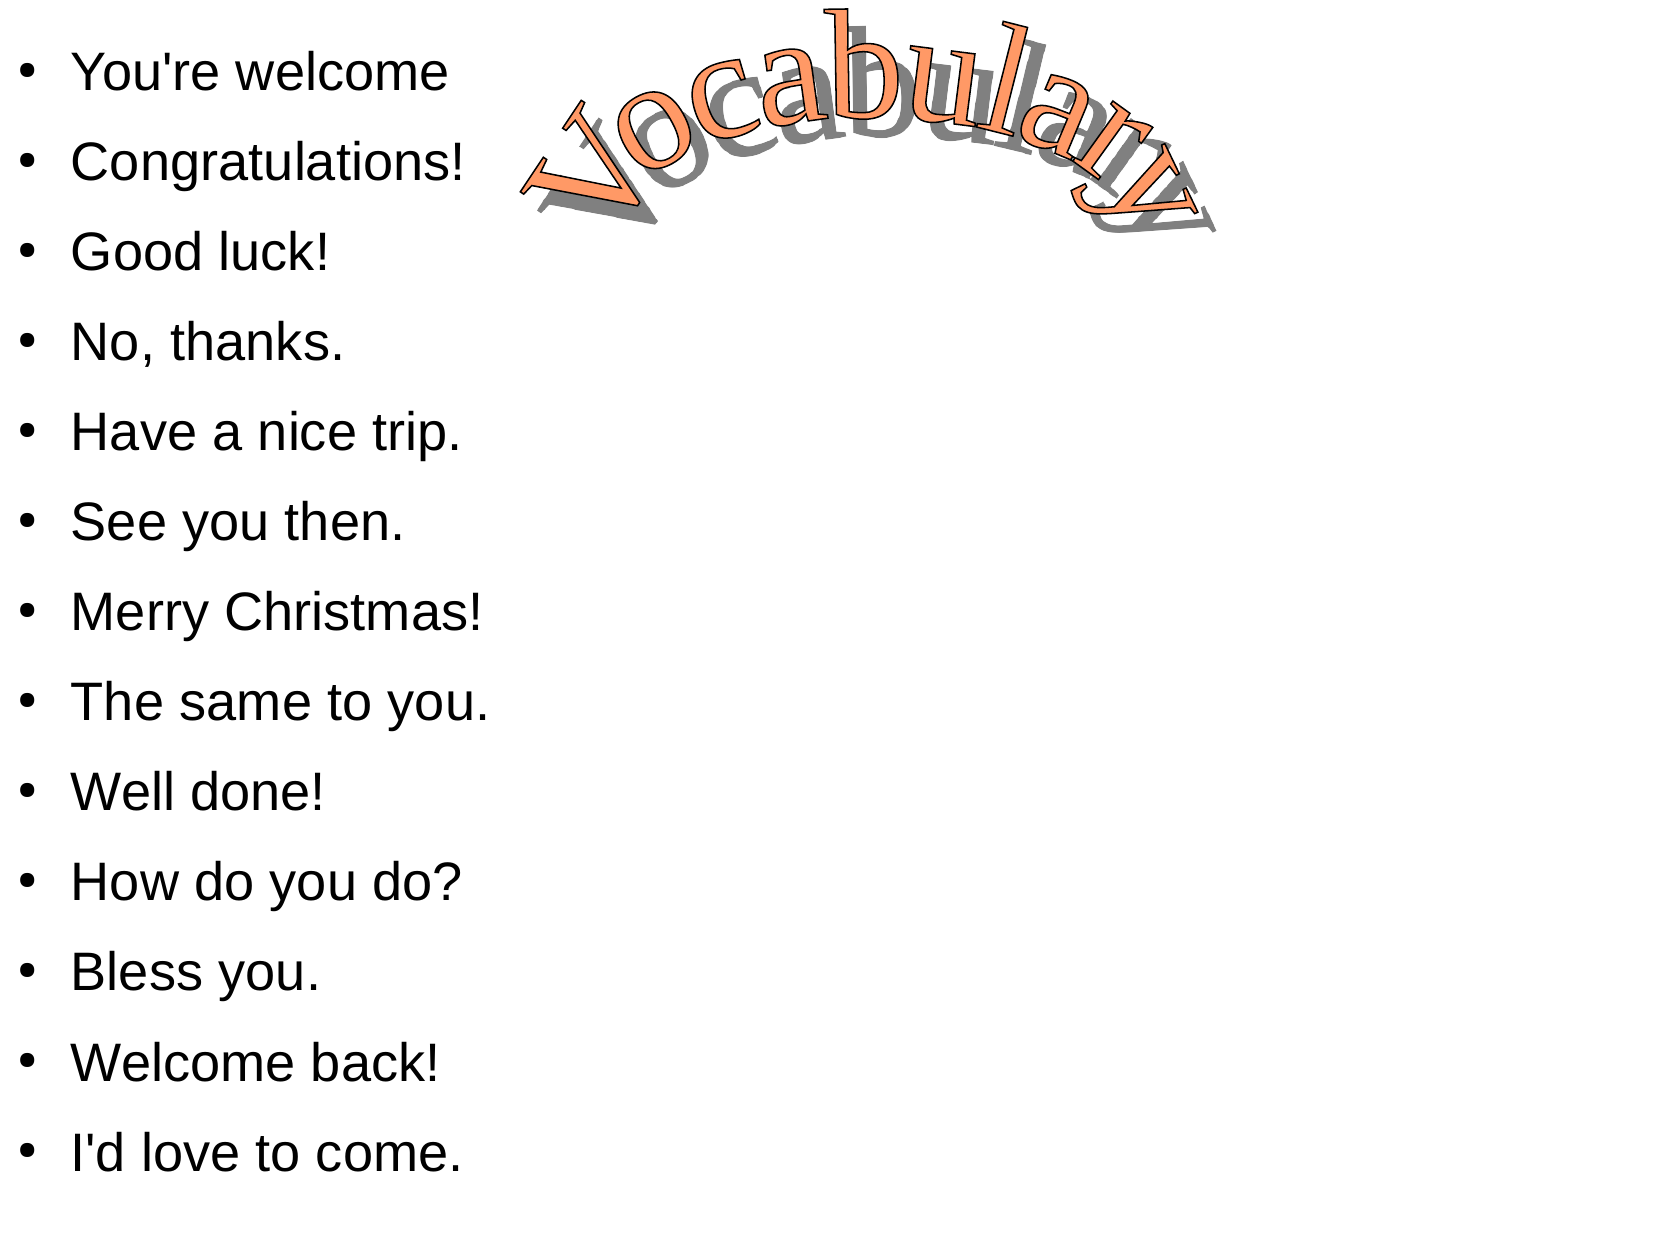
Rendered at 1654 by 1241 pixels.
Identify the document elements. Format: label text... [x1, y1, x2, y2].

text_box Vocabulary [1071, 143, 1198, 214]
text_box Vocabulary [1021, 74, 1153, 180]
list You're welcome Congratulations! Good luck! No, thanks. Have a nice trip. See you then. Merry Christmas! The same to you. Well done! How do you do? Bless you. Welcome back! I'd love to come. [0, 41, 804, 1183]
text_box Vocabulary [618, 91, 691, 169]
text_box Vocabulary [692, 59, 761, 139]
text_box Vocabulary [824, 8, 898, 120]
text_box Vocabulary [520, 100, 640, 206]
text_box Vocabulary [763, 49, 829, 126]
text_box Vocabulary [910, 21, 1028, 137]
